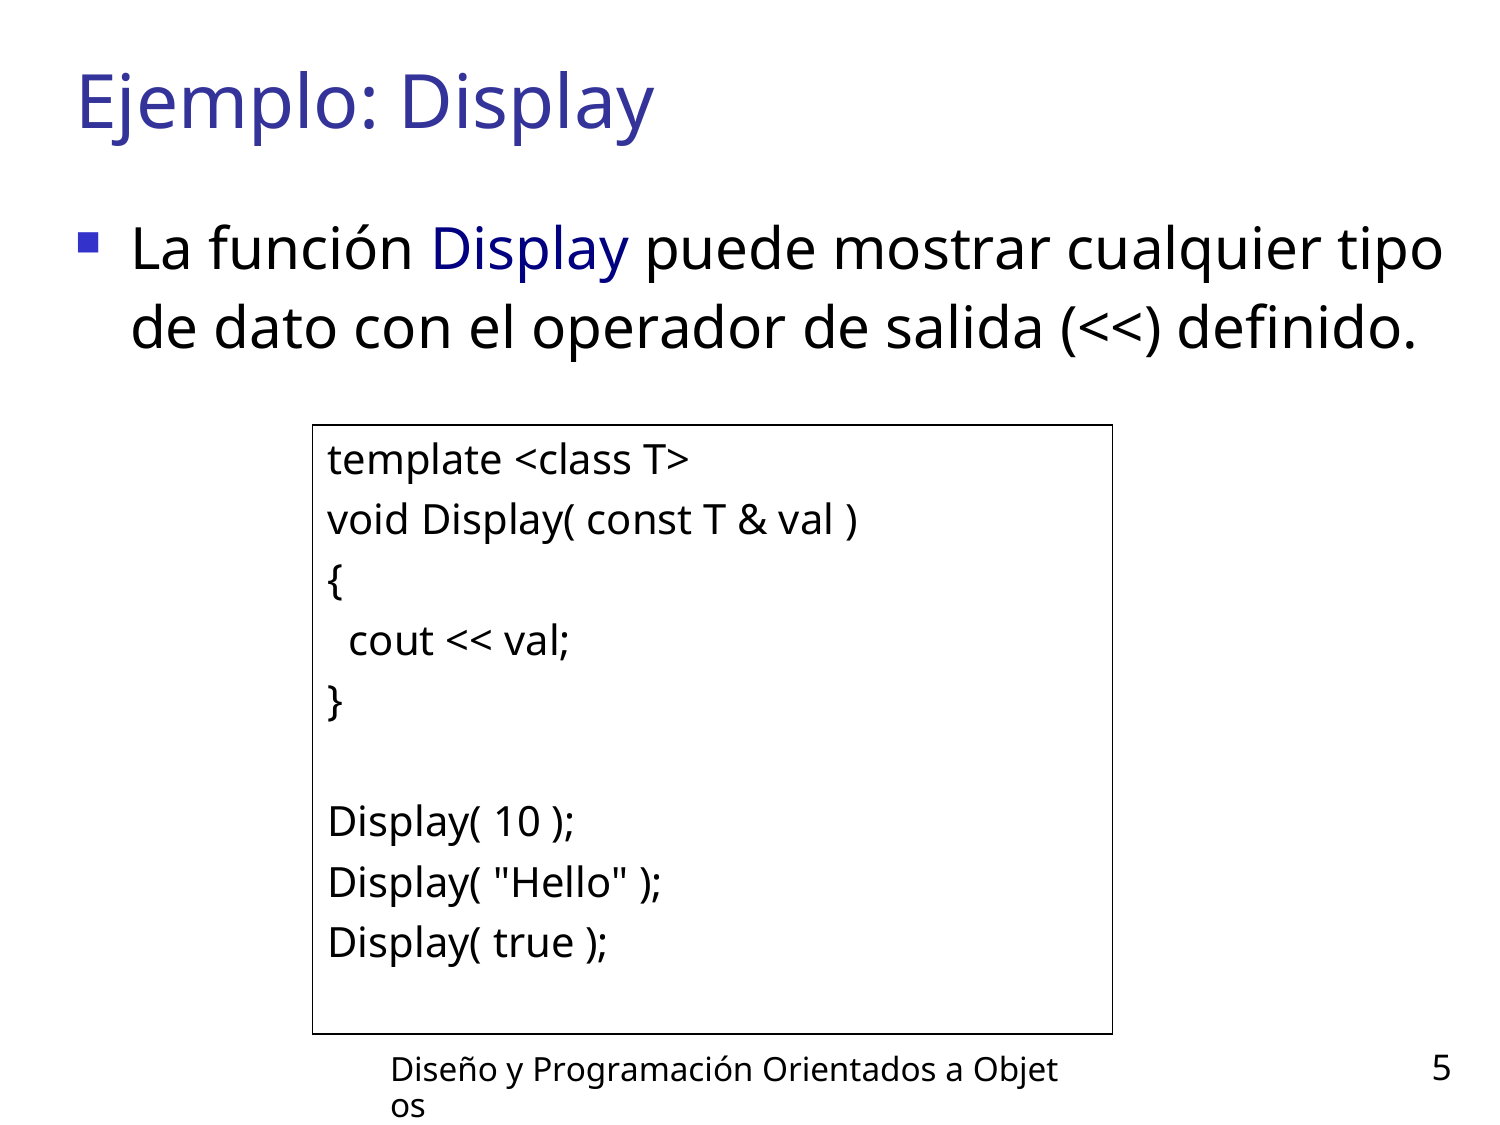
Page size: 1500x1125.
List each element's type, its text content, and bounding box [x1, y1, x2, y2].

text_box template <class T> void Display( const T & val ) { cout << val; } Display( 10 ); Display( "Hello" ); Display( true ); [312, 424, 1113, 1034]
title Ejemplo: Display [75, 18, 1466, 181]
list La función Display puede mostrar cualquier tipo de dato con el operador de salida (<<) definido. [75, 207, 1462, 1013]
